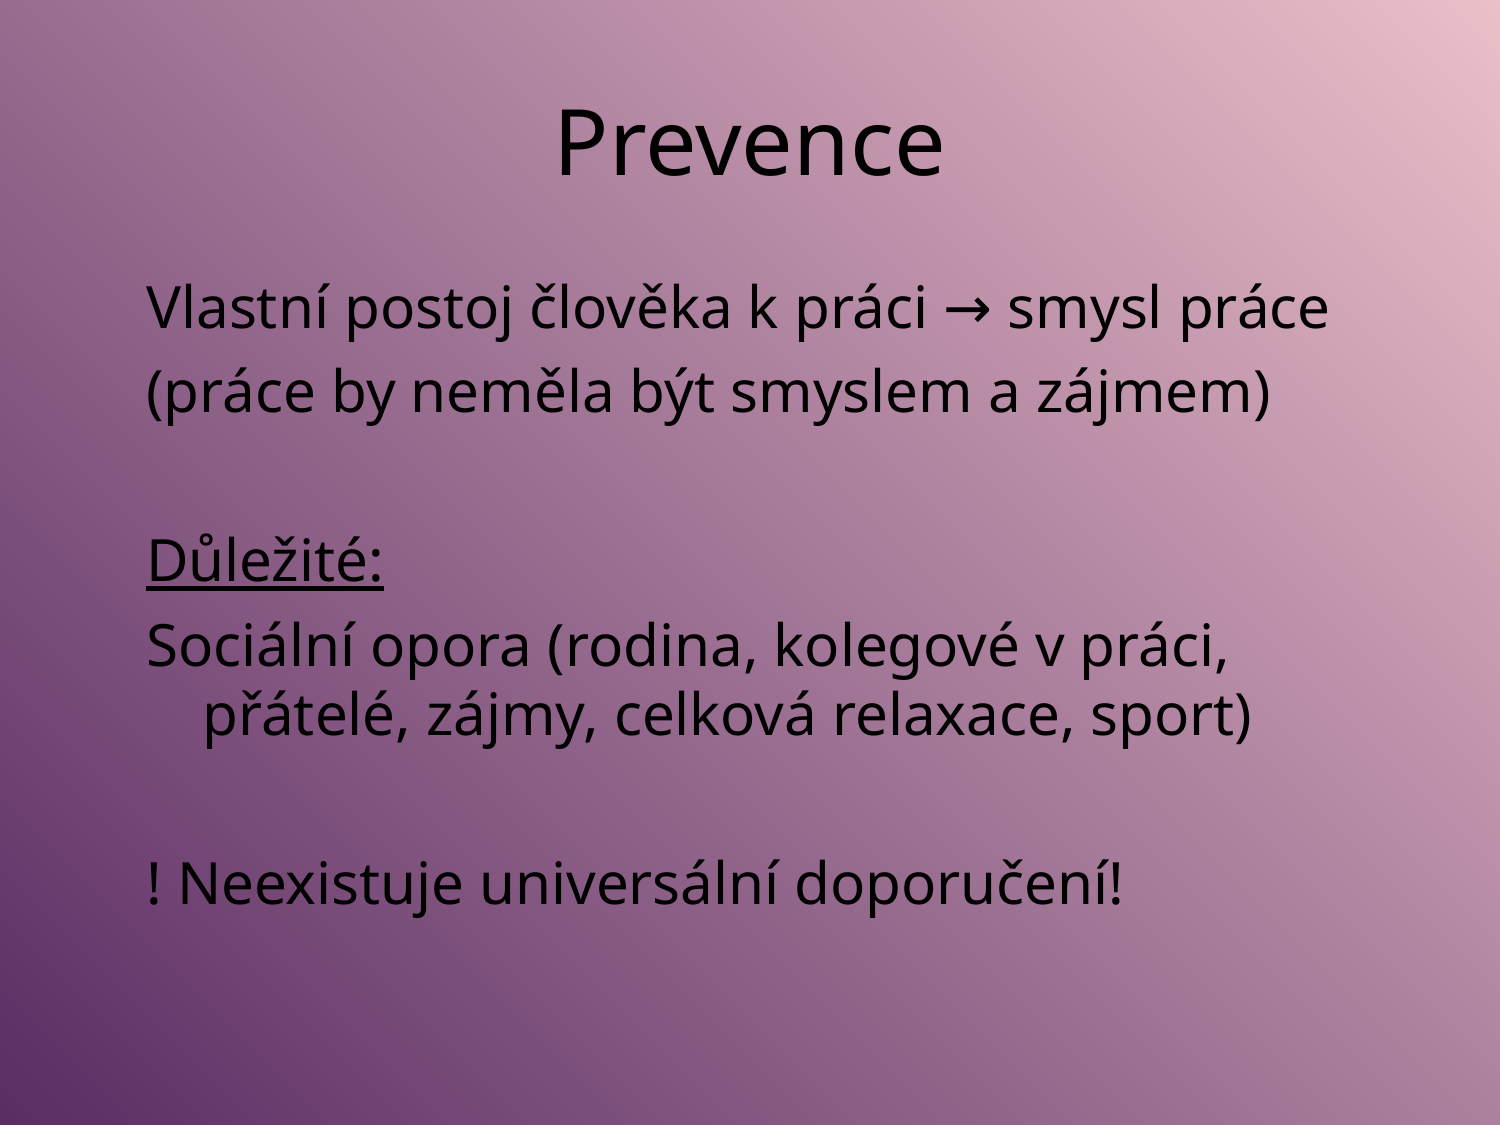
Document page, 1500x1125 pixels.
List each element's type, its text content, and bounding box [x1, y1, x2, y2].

list Vlastní postoj člověka k práci → smysl práce (práce by neměla být smyslem a zájmem) Důležité: Sociální opora (rodina, kolegové v práci, přátelé, zájmy, celková relaxace, sport) ! Neexistuje universální doporučení! [75, 262, 1353, 1090]
title Prevence [75, 45, 1426, 233]
